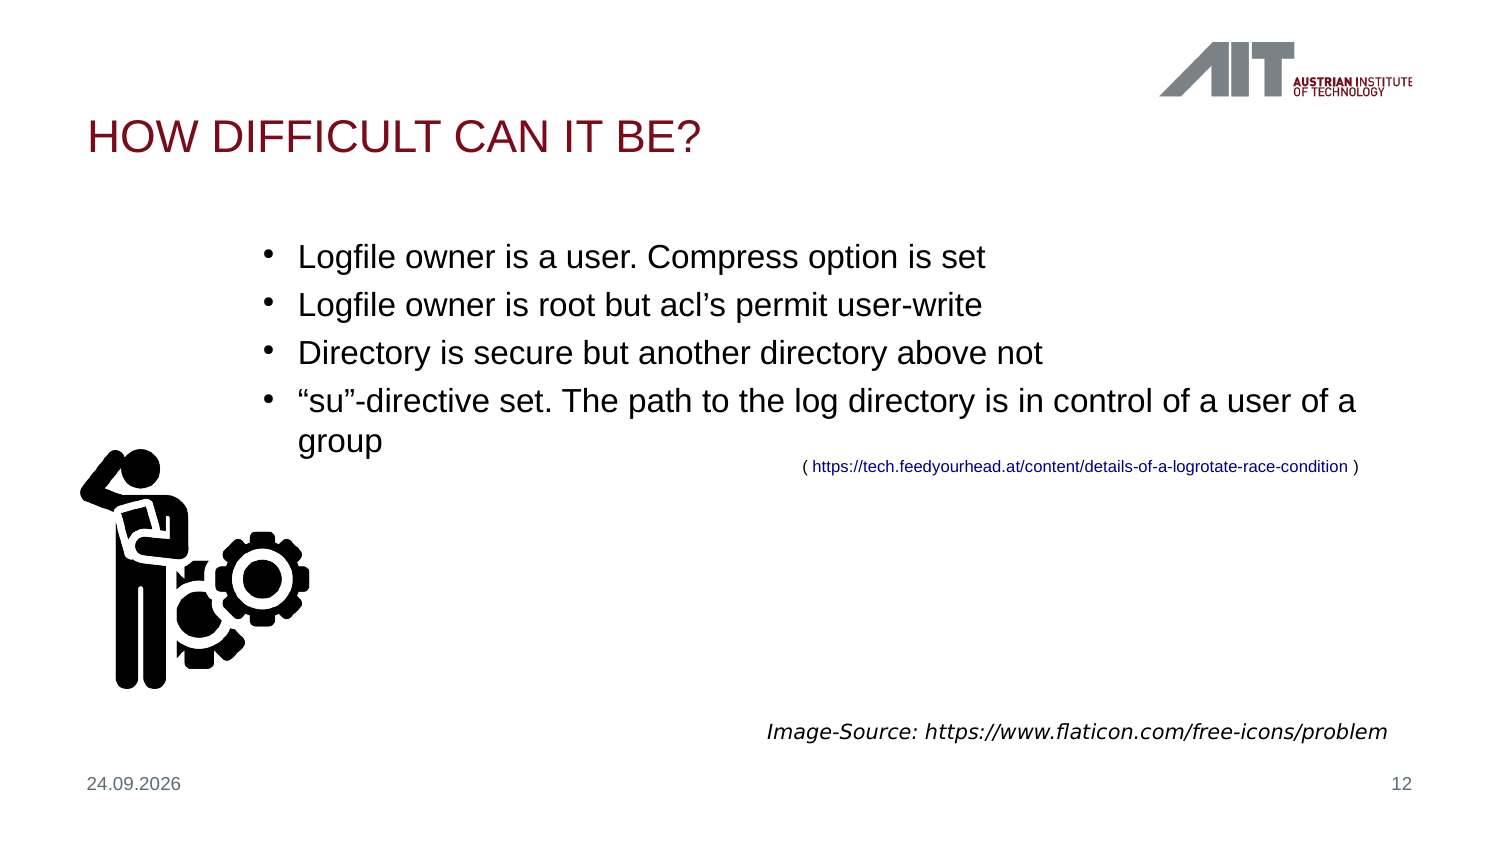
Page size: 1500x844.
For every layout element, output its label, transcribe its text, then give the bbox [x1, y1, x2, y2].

text_box ( https://tech.feedyourhead.at/content/details-of-a-logrotate-race-condition ) [787, 450, 1388, 503]
text_box Image-Source: https://www.flaticon.com/free-icons/problem [675, 712, 1463, 776]
slide_number 18.11.2022 [86, 771, 400, 800]
picture [75, 449, 314, 689]
title How difficult can it be? [86, 43, 1117, 162]
slide_number <number> [1113, 776, 1413, 800]
list Logfile owner is a user. Compress option is set Logfile owner is root but acl’s permit user-write Directory is secure but another directory above not “su”-directive set. The path to the log directory is in control of a user of a group [262, 234, 1376, 563]
